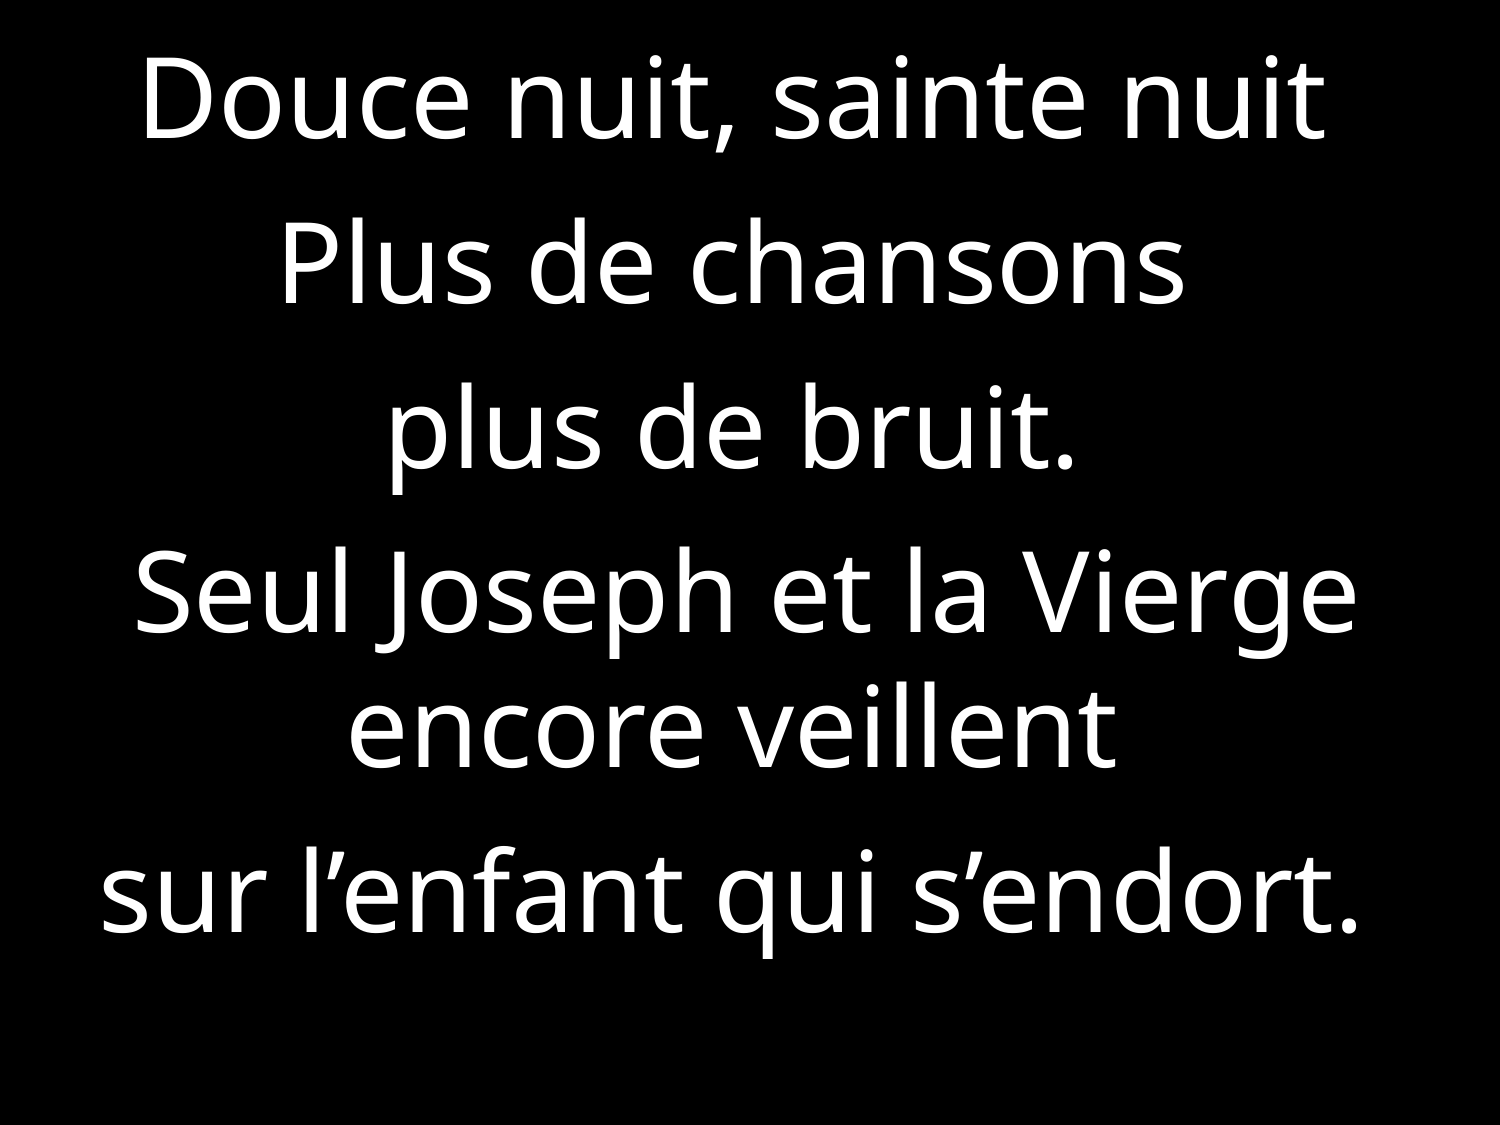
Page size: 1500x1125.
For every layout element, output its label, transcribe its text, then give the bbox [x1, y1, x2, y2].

list Douce nuit, sainte nuit Plus de chansons plus de bruit. Seul Joseph et la Vierge encore veillent sur l’enfant qui s’endort. [0, 19, 1495, 1118]
